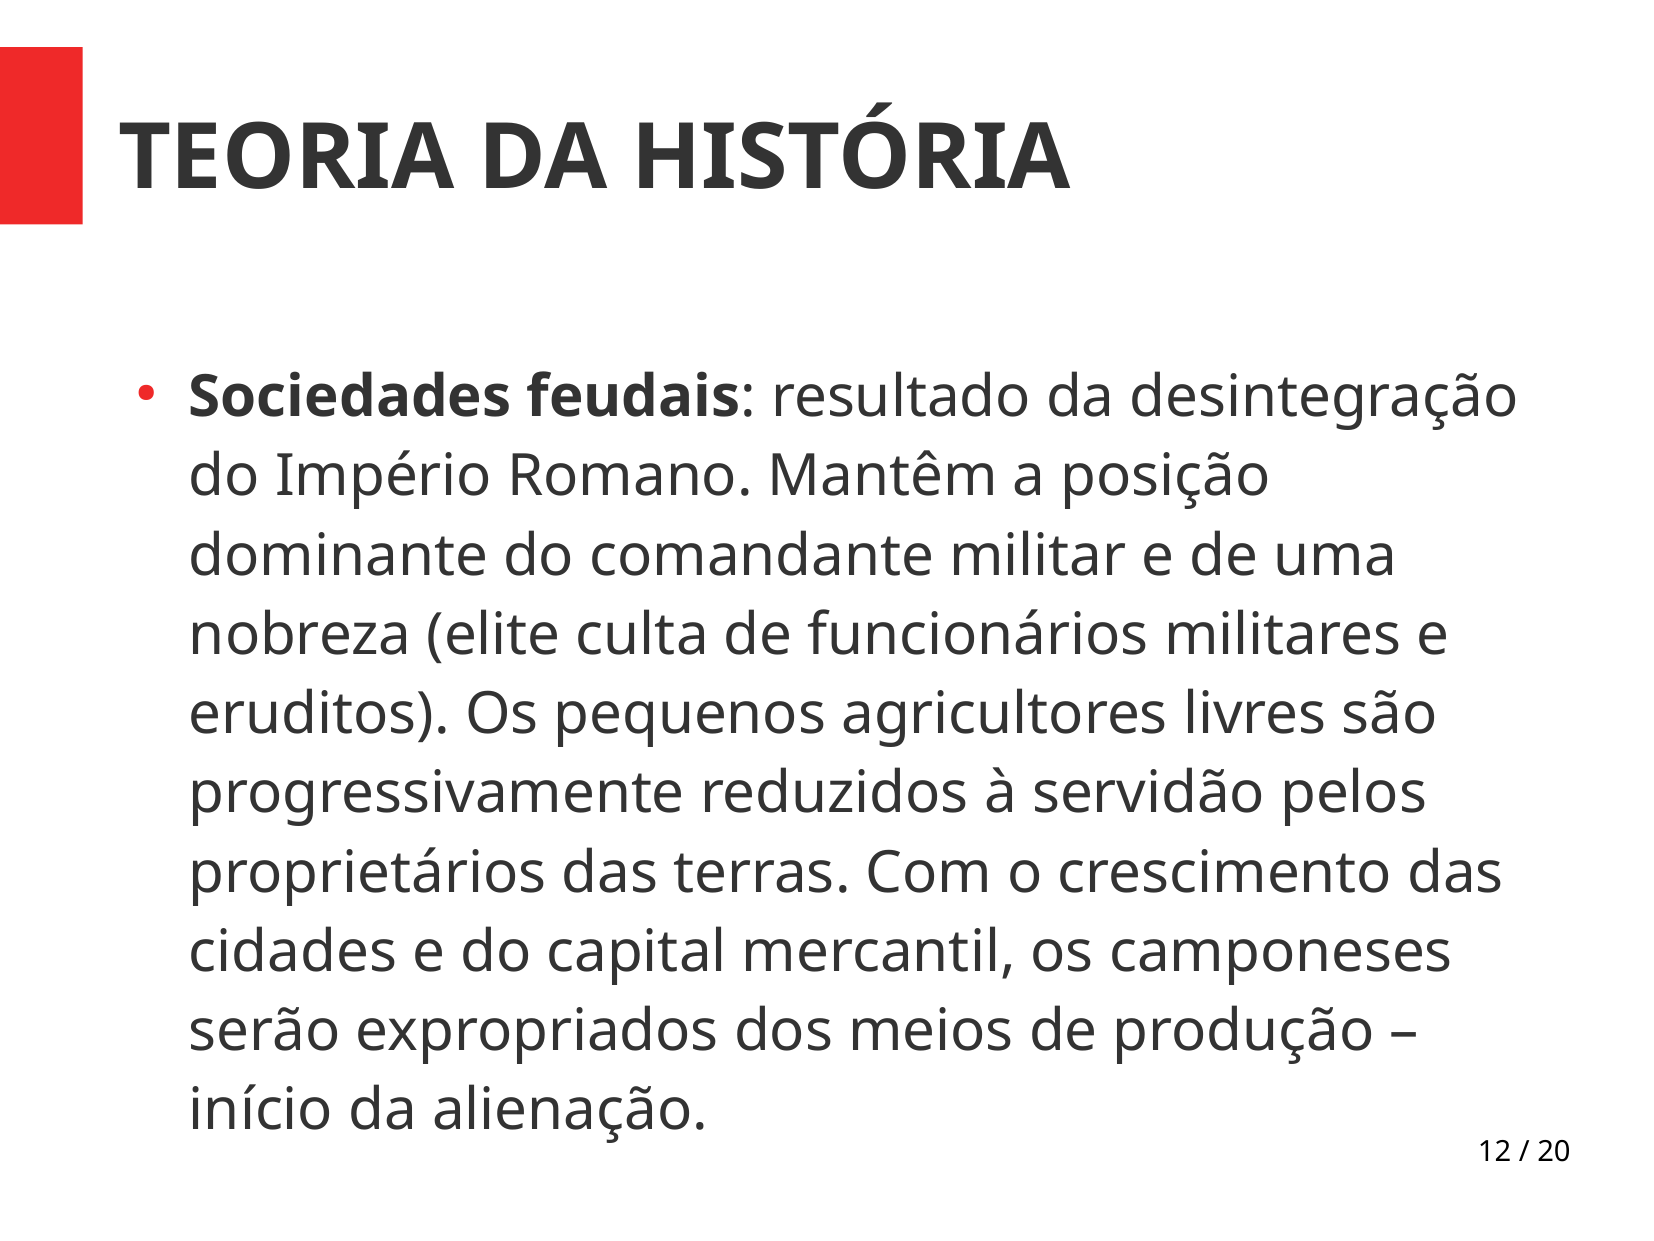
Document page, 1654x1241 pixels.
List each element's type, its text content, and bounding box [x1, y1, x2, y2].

list Sociedades feudais: resultado da desintegração do Império Romano. Mantêm a posição dominante do comandante militar e de uma nobreza (elite culta de funcionários militares e eruditos). Os pequenos agricultores livres são progressivamente reduzidos à servidão pelos proprietários das terras. Com o crescimento das cidades e do capital mercantil, os camponeses serão expropriados dos meios de produção – início da alienação. [118, 354, 1536, 1074]
title TEORIA DA HISTÓRIA [118, 49, 1571, 257]
